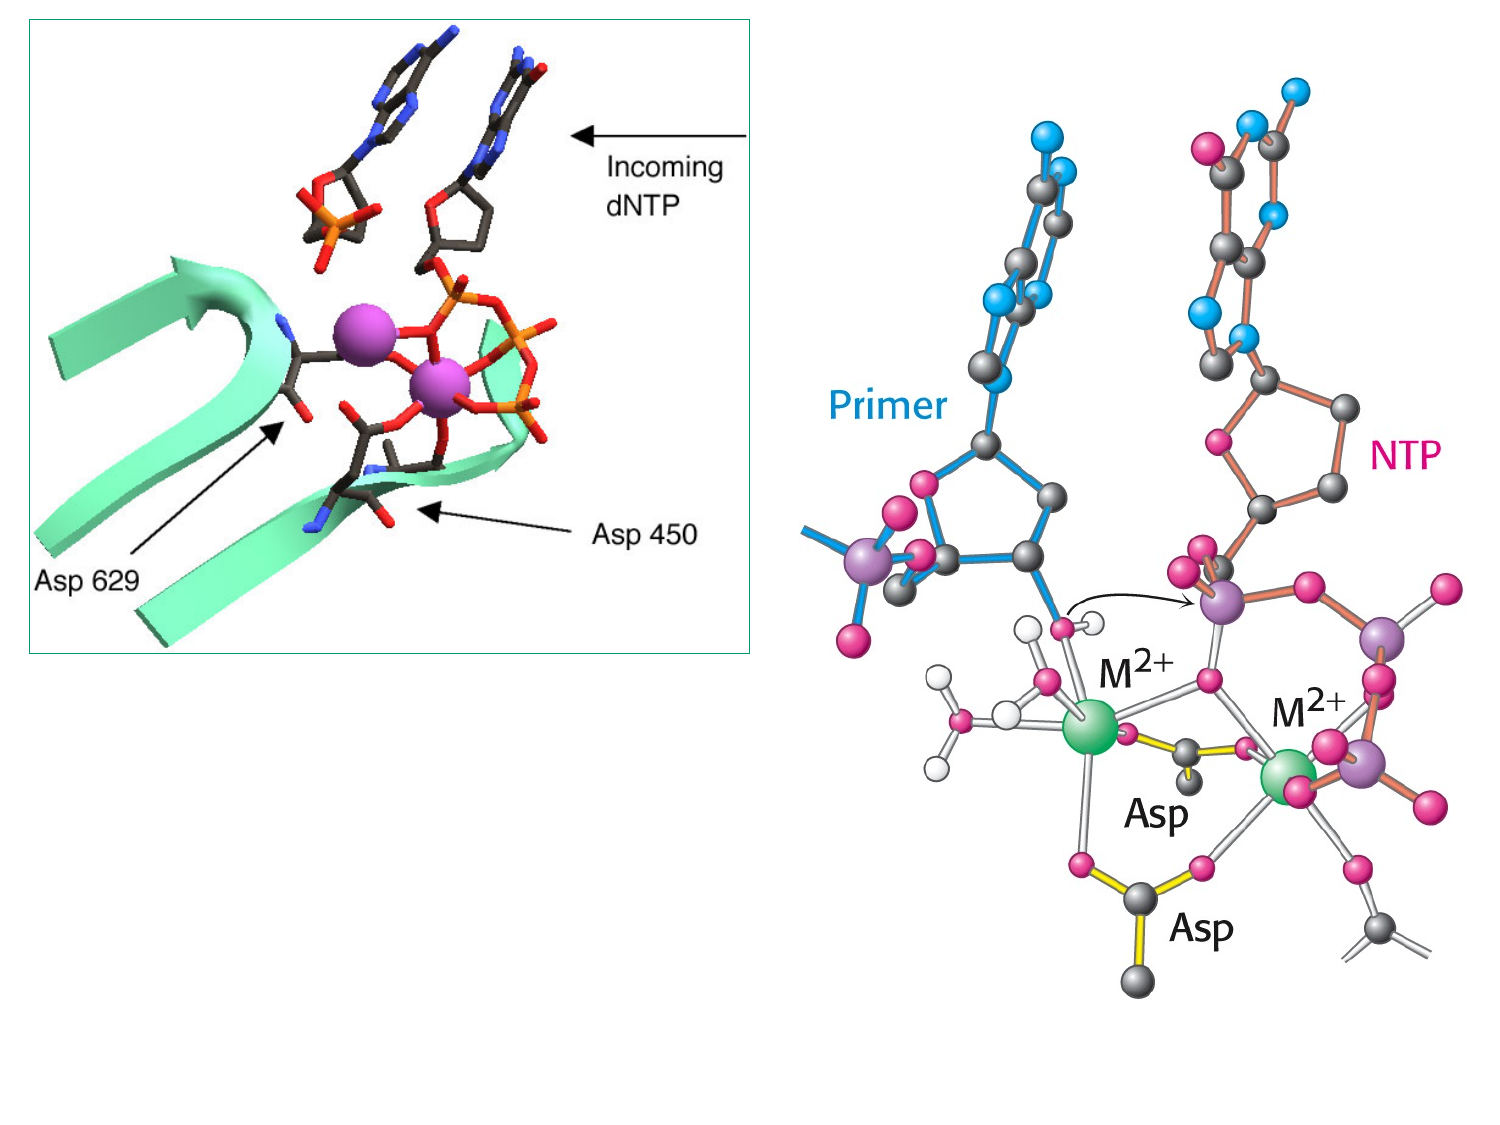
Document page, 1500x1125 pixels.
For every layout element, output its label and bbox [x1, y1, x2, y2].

picture [767, 54, 1500, 1024]
picture [29, 19, 750, 654]
